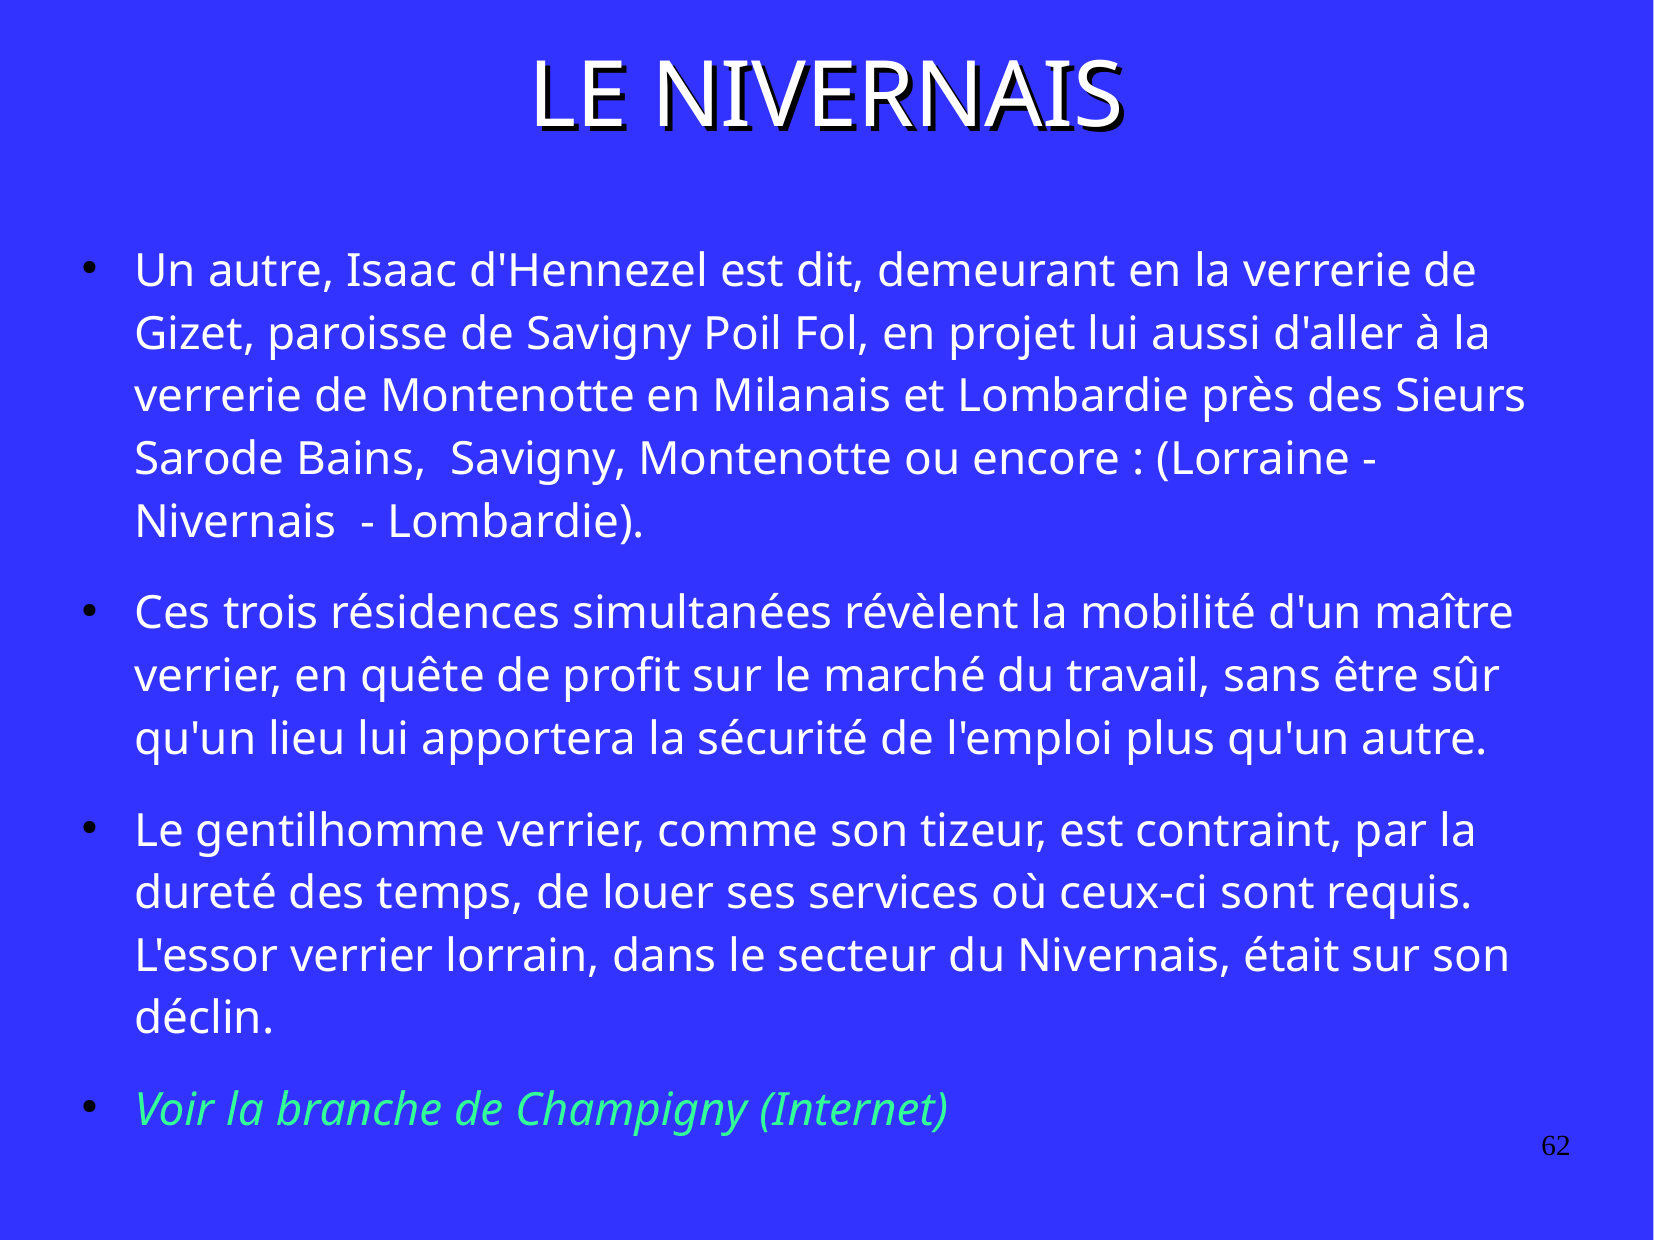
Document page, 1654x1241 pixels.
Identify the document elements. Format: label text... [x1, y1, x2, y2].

list Un autre, Isaac d'Hennezel est dit, demeurant en la verrerie de Gizet, paroisse de Savigny Poil Fol, en projet lui aussi d'aller à la verrerie de Montenotte en Milanais et Lombardie près des Sieurs Sarode Bains, Savigny, Montenotte ou encore : (Lorraine - Nivernais - Lombardie). Ces trois résidences simultanées révèlent la mobilité d'un maître verrier, en quête de profit sur le marché du travail, sans être sûr qu'un lieu lui apportera la sécurité de l'emploi plus qu'un autre. Le gentilhomme verrier, comme son tizeur, est contraint, par la dureté des temps, de louer ses services où ceux-ci sont requis. L'essor verrier lorrain, dans le secteur du Nivernais, était sur son déclin. Voir la branche de Champigny (Internet) [63, 237, 1588, 1210]
title LE NIVERNAIS [82, 28, 1571, 154]
